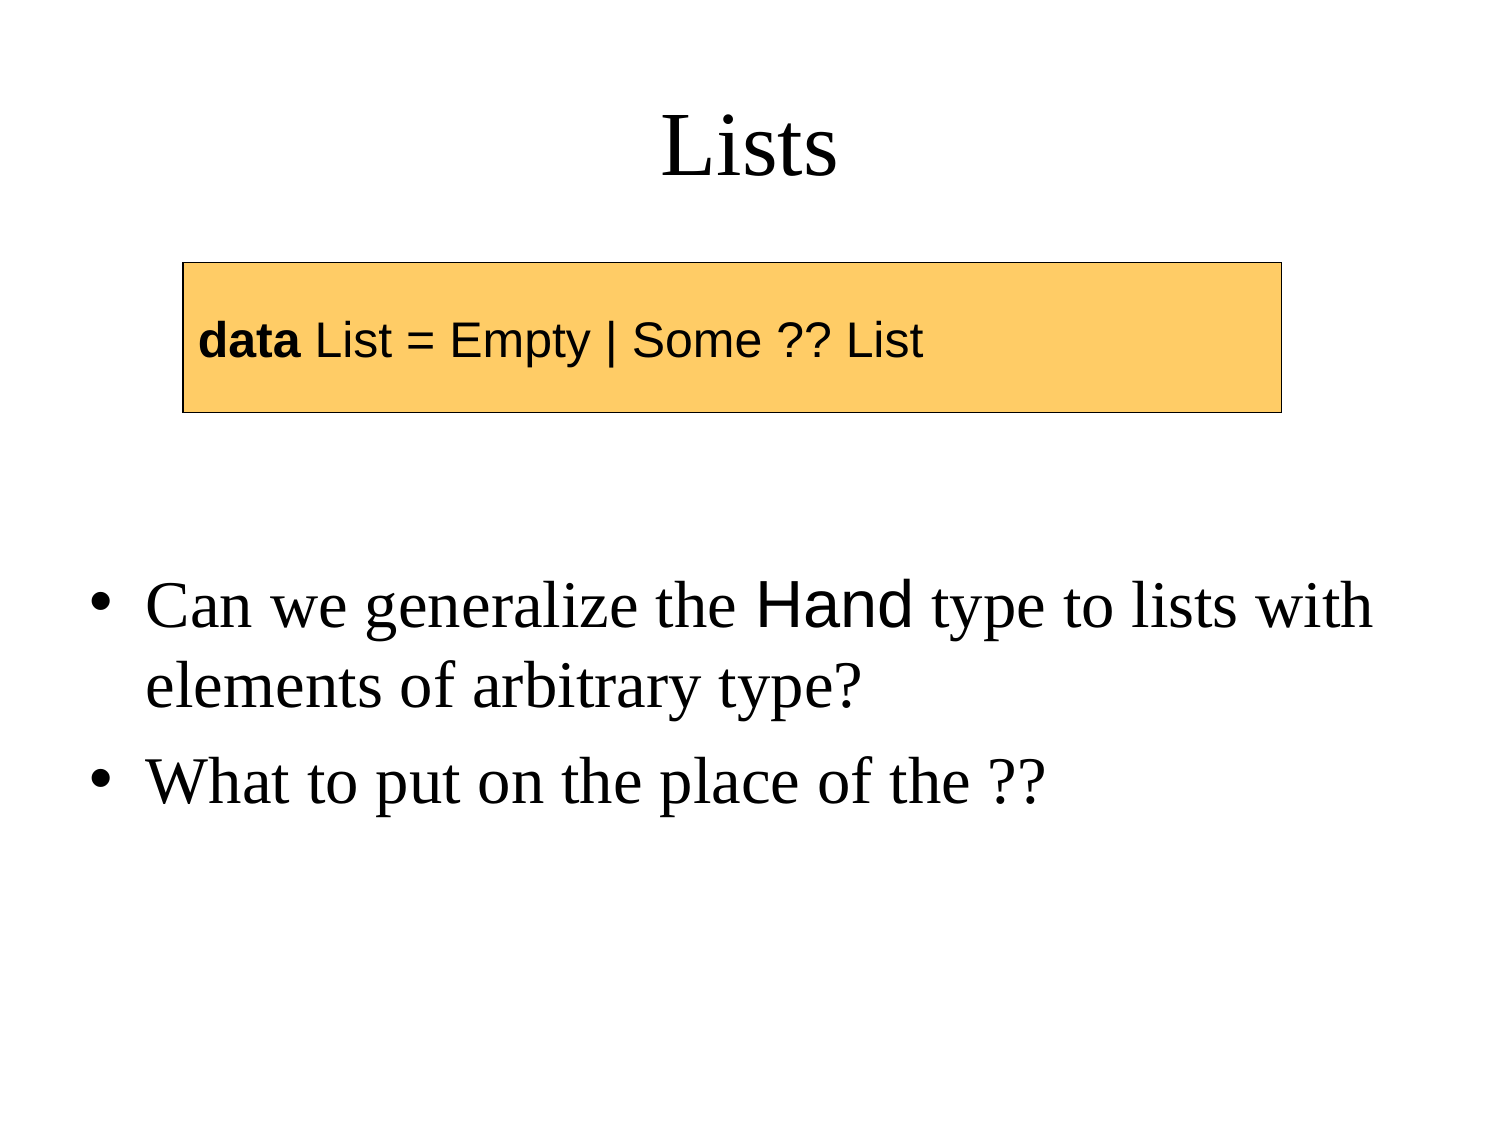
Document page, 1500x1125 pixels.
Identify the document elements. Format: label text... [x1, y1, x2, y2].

title Lists [75, 45, 1426, 233]
list Can we generalize the Hand type to lists with elements of arbitrary type? What to put on the place of the ?? [75, 262, 1426, 1005]
text_box data List = Empty | Some ?? List [183, 262, 1282, 413]
